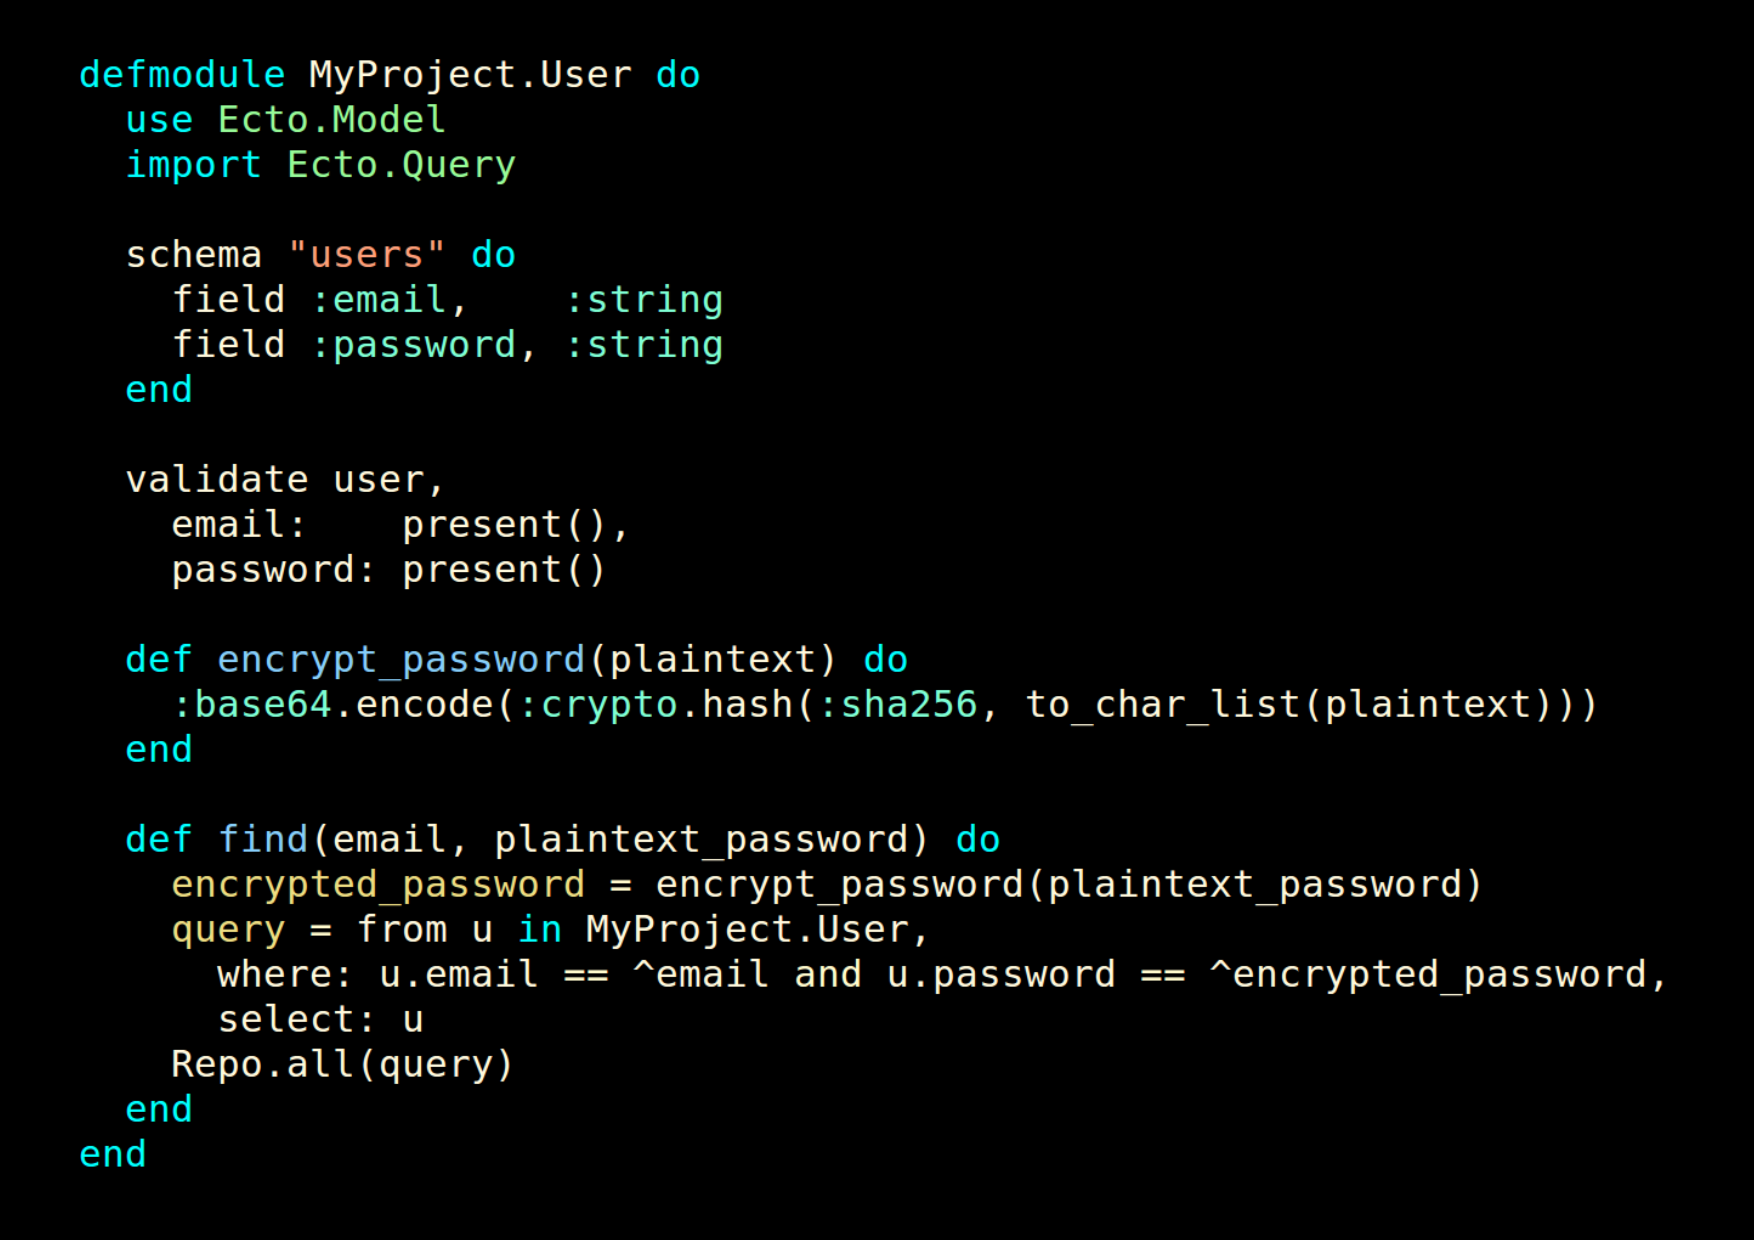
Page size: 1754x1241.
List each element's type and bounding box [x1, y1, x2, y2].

picture [80, 58, 1666, 1174]
